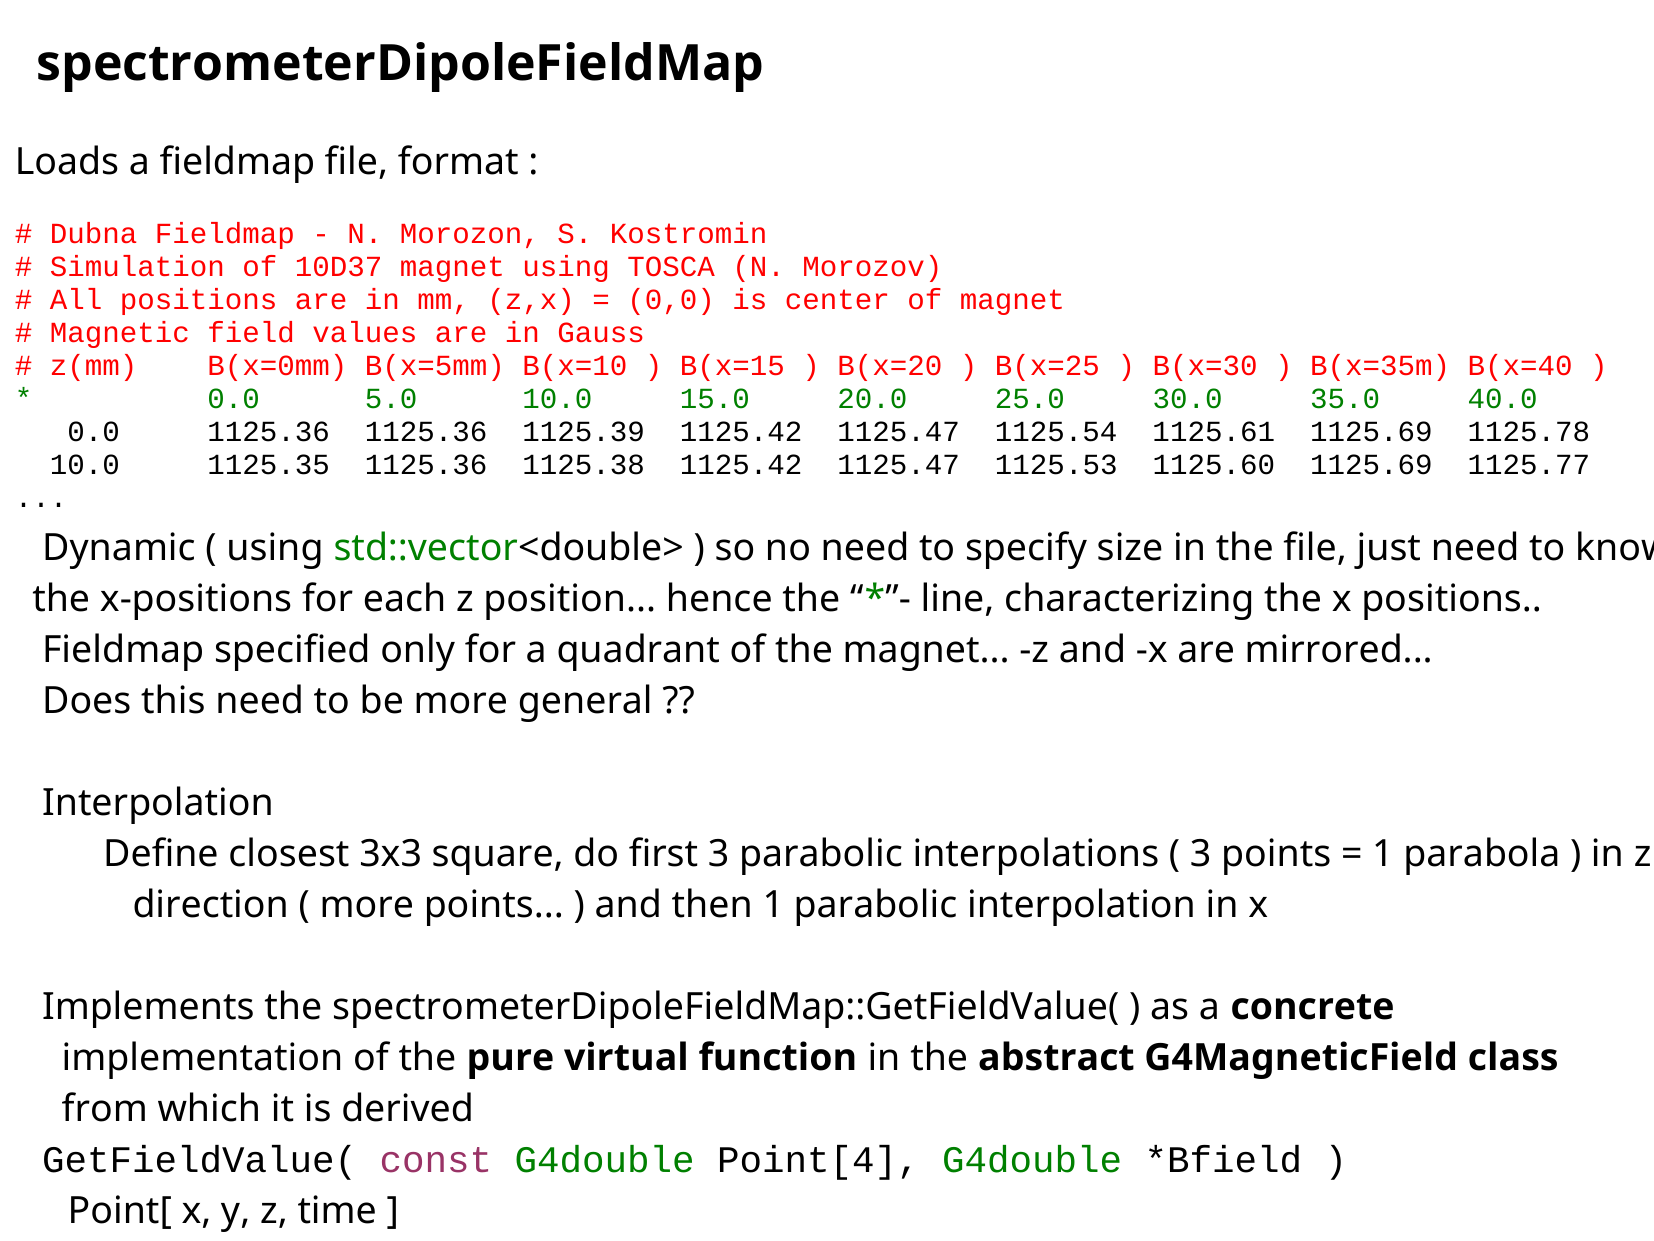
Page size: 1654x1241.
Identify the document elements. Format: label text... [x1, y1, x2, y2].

text_box Dynamic ( using std::vector<double> ) so no need to specify size in the file, just need to know the x-positions for each z position... hence the “*”- line, characterizing the x positions.. Fieldmap specified only for a quadrant of the magnet... -z and -x are mirrored... Does this need to be more general ?? Interpolation Define closest 3x3 square, do first 3 parabolic interpolations ( 3 points = 1 parabola ) in z direction ( more points... ) and then 1 parabolic interpolation in x Implements the spectrometerDipoleFieldMap::GetFieldValue( ) as a concrete implementation of the pure virtual function in the abstract G4MagneticField class from which it is derived GetFieldValue( const G4double Point[4], G4double *Bfield ) Point[ x, y, z, time ] Returns Bfield[ x, y, z ] [17, 512, 1620, 1211]
text_box spectrometerDipoleFieldMap [21, 19, 738, 97]
text_box Loads a fieldmap file, format : # Dubna Fieldmap - N. Morozon, S. Kostromin # Simulation of 10D37 magnet using TOSCA (N. Morozov) # All positions are in mm, (z,x) = (0,0) is center of magnet # Magnetic field values are in Gauss # z(mm) B(x=0mm) B(x=5mm) B(x=10 ) B(x=15 ) B(x=20 ) B(x=25 ) B(x=30 ) B(x=35m) B(x=40 ) * 0.0 5.0 10.0 15.0 20.0 25.0 30.0 35.0 40.0 0.0 1125.36 1125.36 1125.39 1125.42 1125.47 1125.54 1125.61 1125.69 1125.78 10.0 1125.35 1125.36 1125.38 1125.42 1125.47 1125.53 1125.60 1125.69 1125.77 ... [0, 127, 1654, 551]
